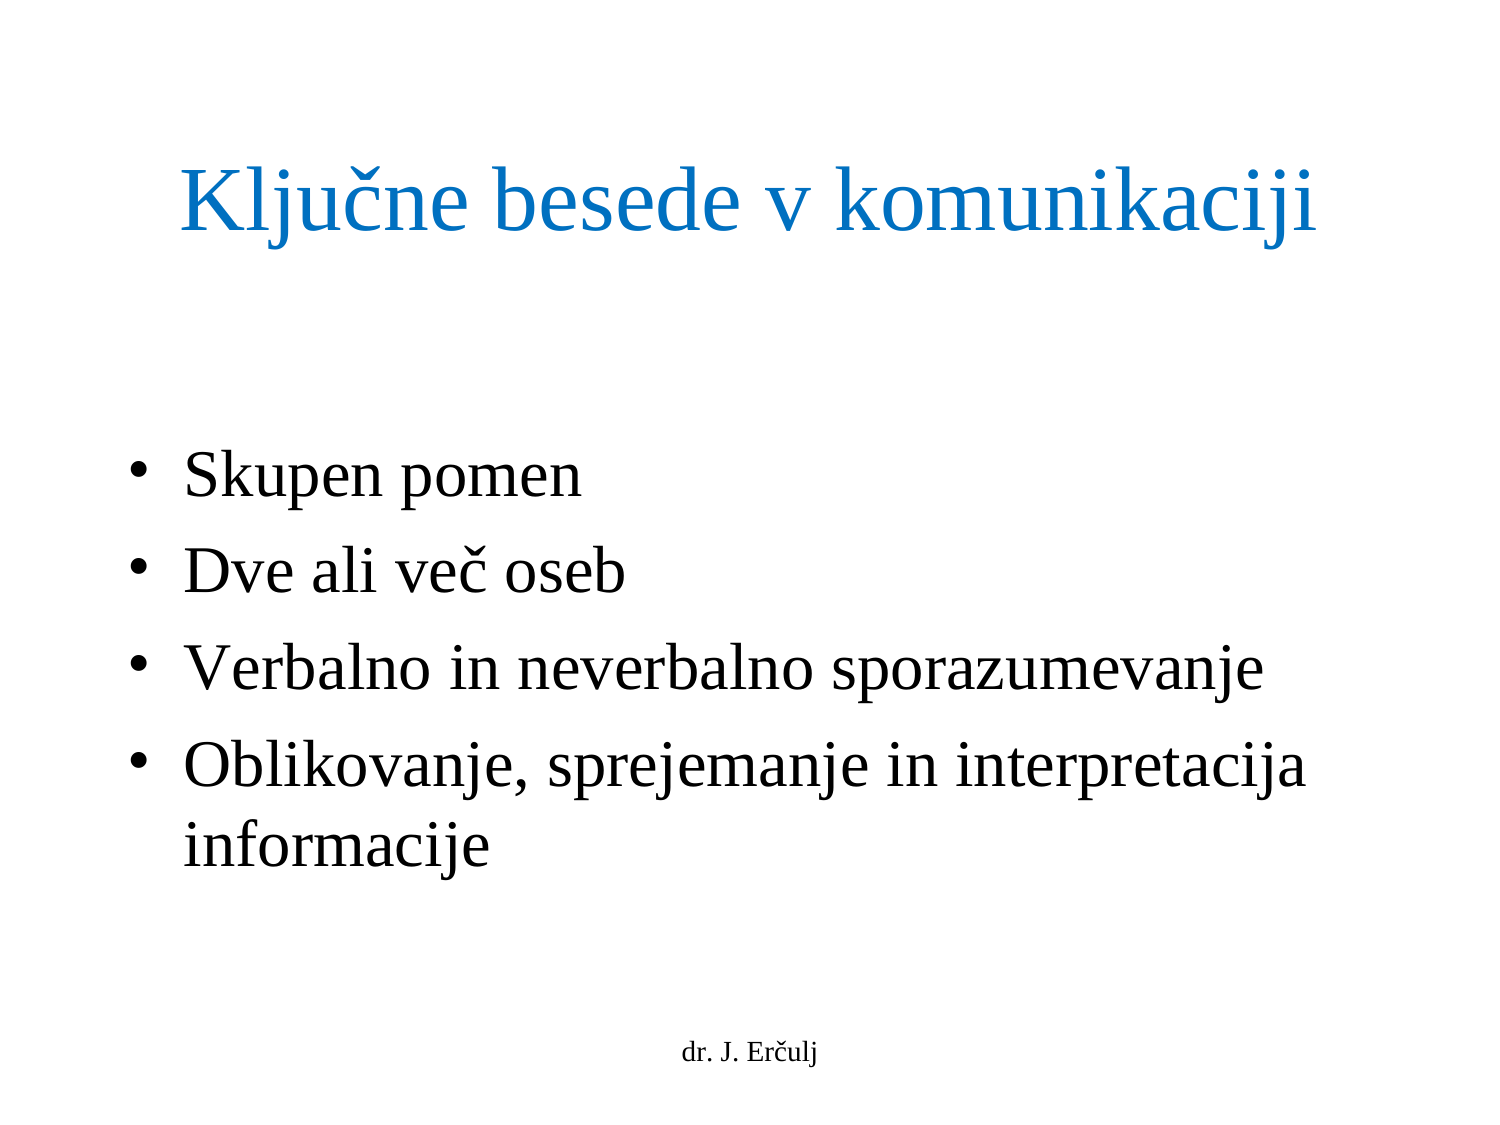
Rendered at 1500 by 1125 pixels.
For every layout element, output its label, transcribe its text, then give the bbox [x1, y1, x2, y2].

text_box dr. J. Erčulj [512, 1025, 988, 1101]
title Ključne besede v komunikaciji [112, 99, 1388, 288]
list Skupen pomen Dve ali več oseb Verbalno in neverbalno sporazumevanje Oblikovanje, sprejemanje in interpretacija informacije [112, 324, 1388, 1001]
